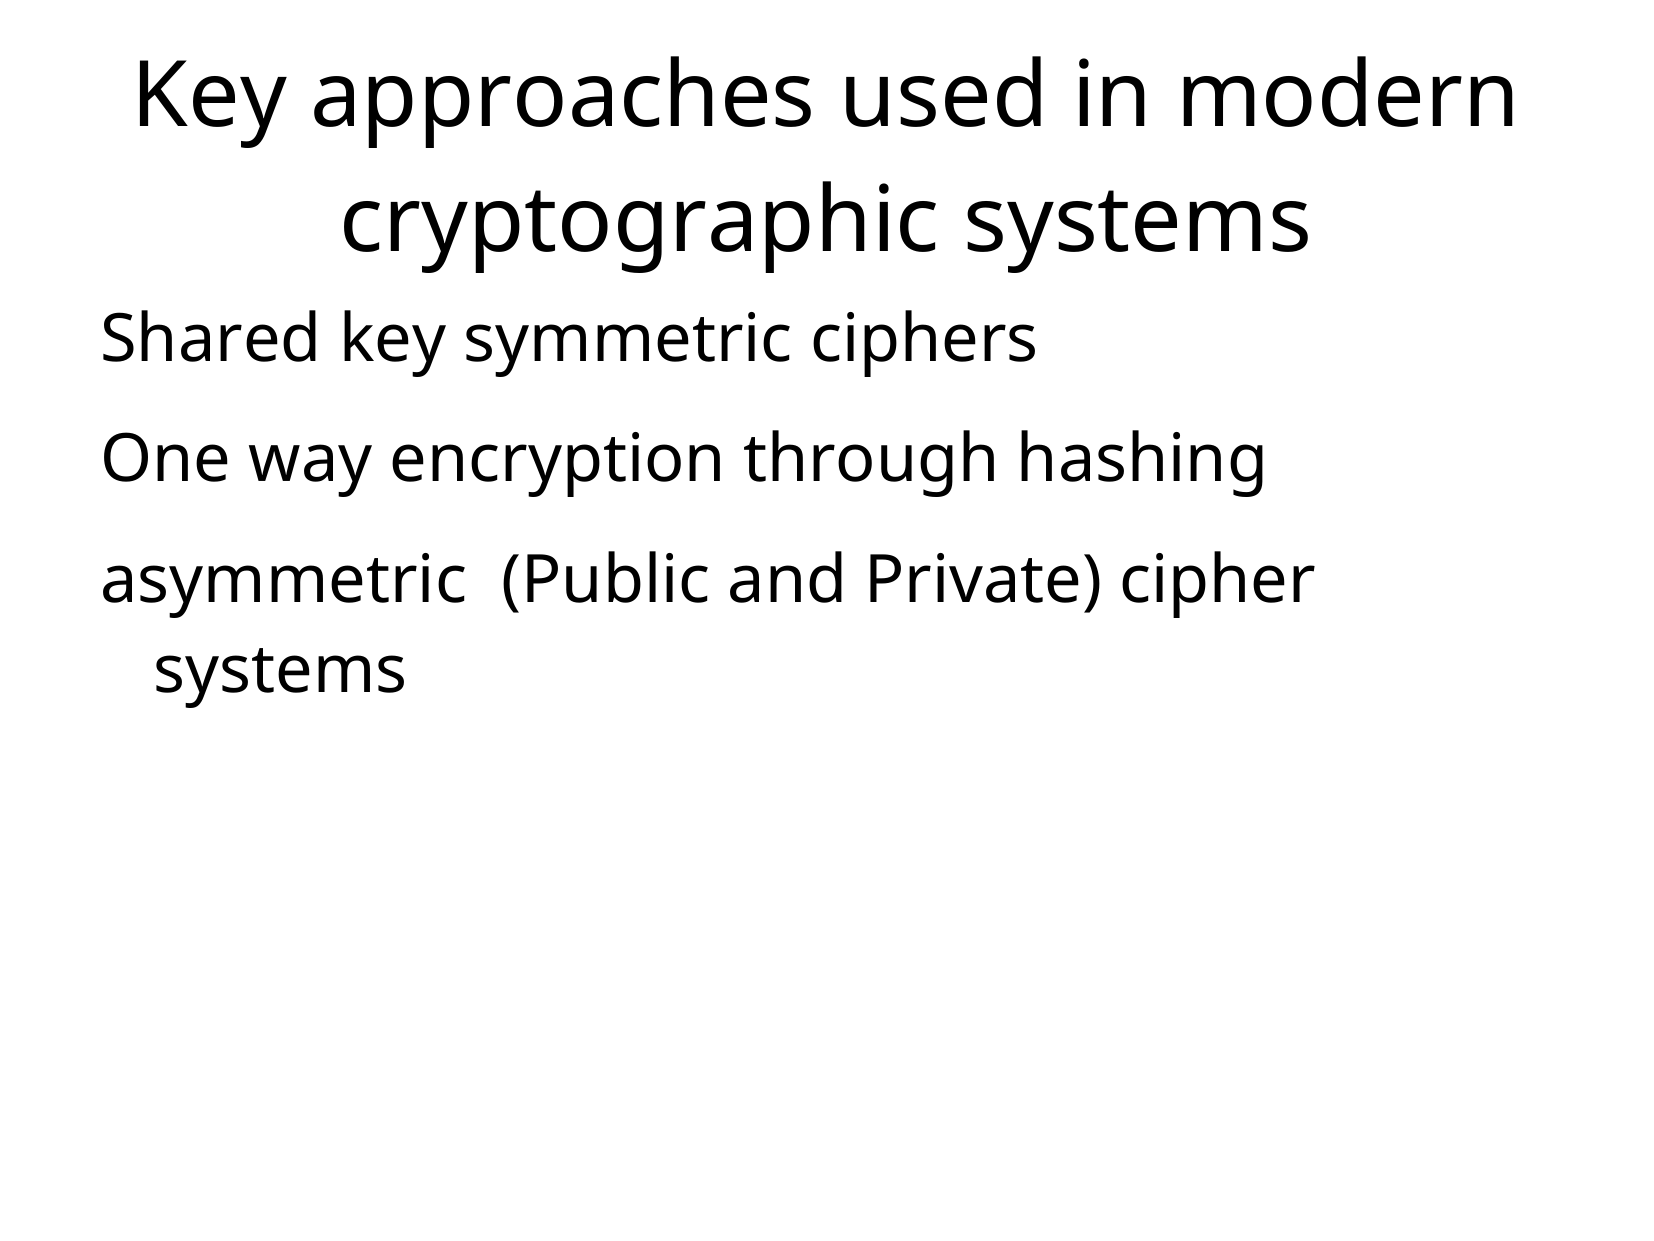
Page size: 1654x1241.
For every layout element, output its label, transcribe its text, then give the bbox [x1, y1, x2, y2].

list Shared key symmetric ciphers One way encryption through hashing asymmetric (Public and Private) cipher systems [82, 290, 1571, 1109]
title Key approaches used in modern cryptographic systems [82, 42, 1571, 264]
